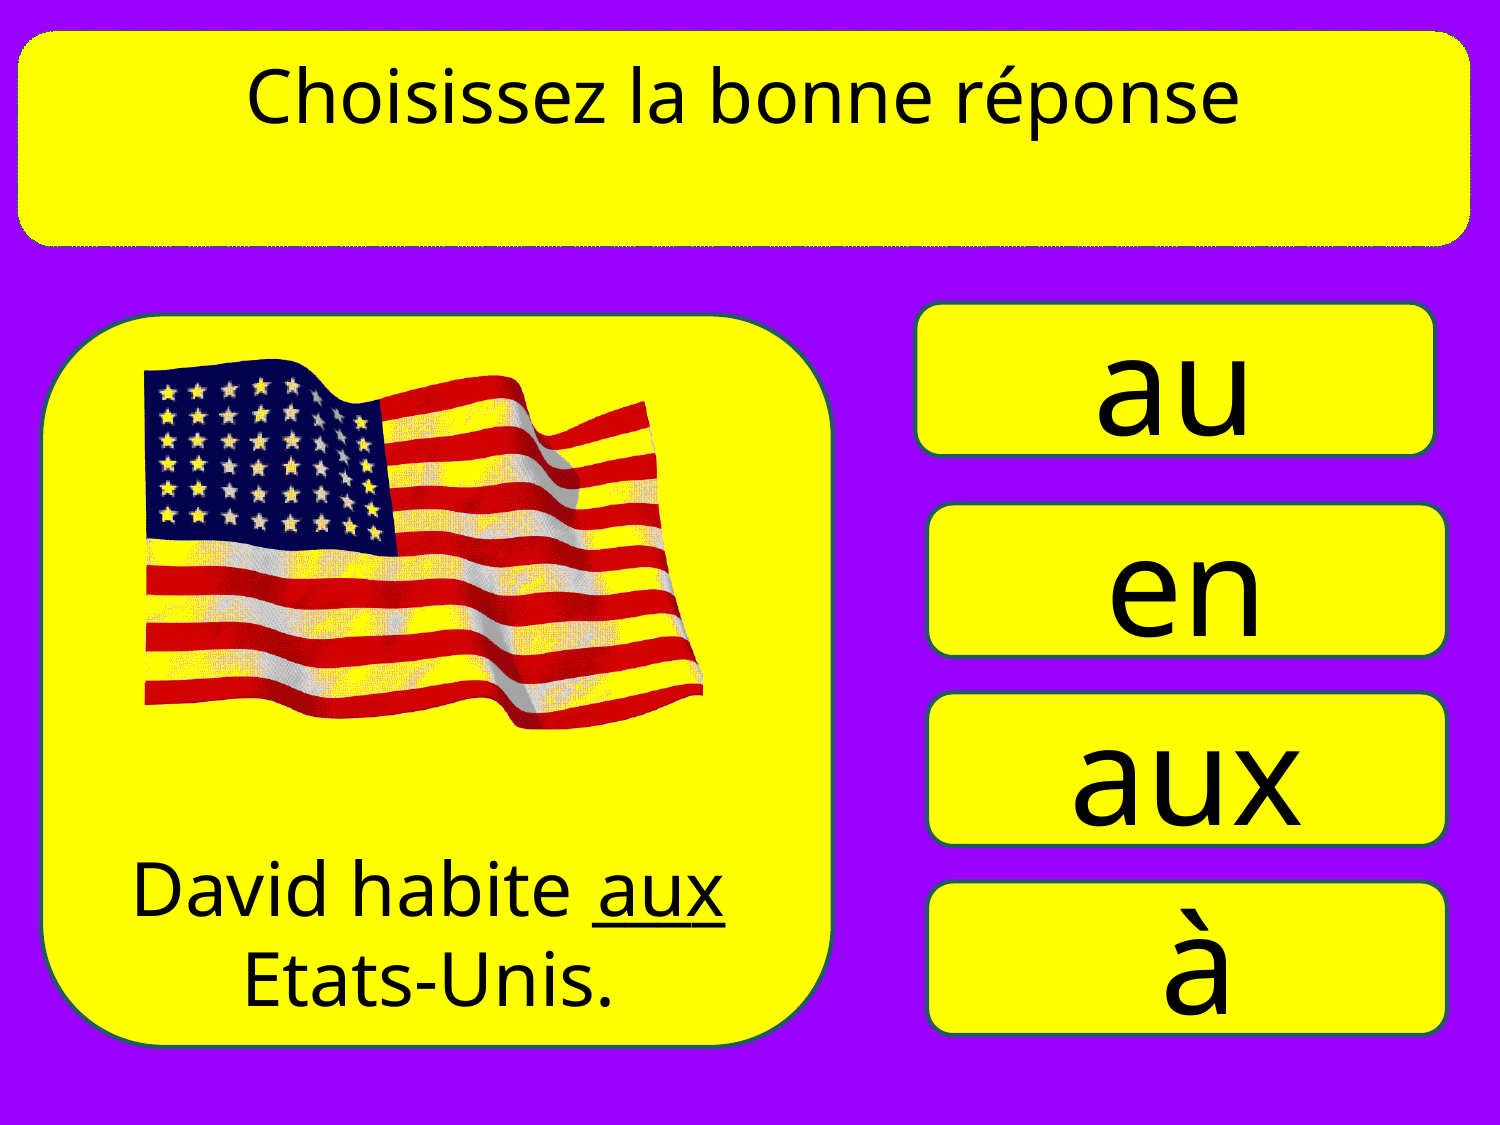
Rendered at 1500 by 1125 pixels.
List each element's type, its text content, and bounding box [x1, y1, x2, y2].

text_box [1376, 302, 1436, 457]
picture [135, 326, 703, 752]
text_box [915, 302, 974, 457]
text_box David habite ____ Etats-Unis. [0, 834, 857, 1029]
text_box [927, 881, 997, 1036]
text_box [41, 314, 833, 834]
text_box [1388, 692, 1447, 847]
text_box [927, 692, 986, 847]
text_box au [974, 290, 1376, 471]
text_box aux [549, 834, 774, 939]
text_box [99, 1029, 775, 1047]
text_box Choisissez la bonne réponse [17, 30, 1471, 247]
text_box [1400, 881, 1447, 1036]
text_box [927, 503, 986, 658]
text_box [1388, 503, 1447, 658]
text_box en [986, 491, 1388, 672]
text_box à [997, 869, 1400, 1050]
text_box aux [986, 680, 1388, 861]
